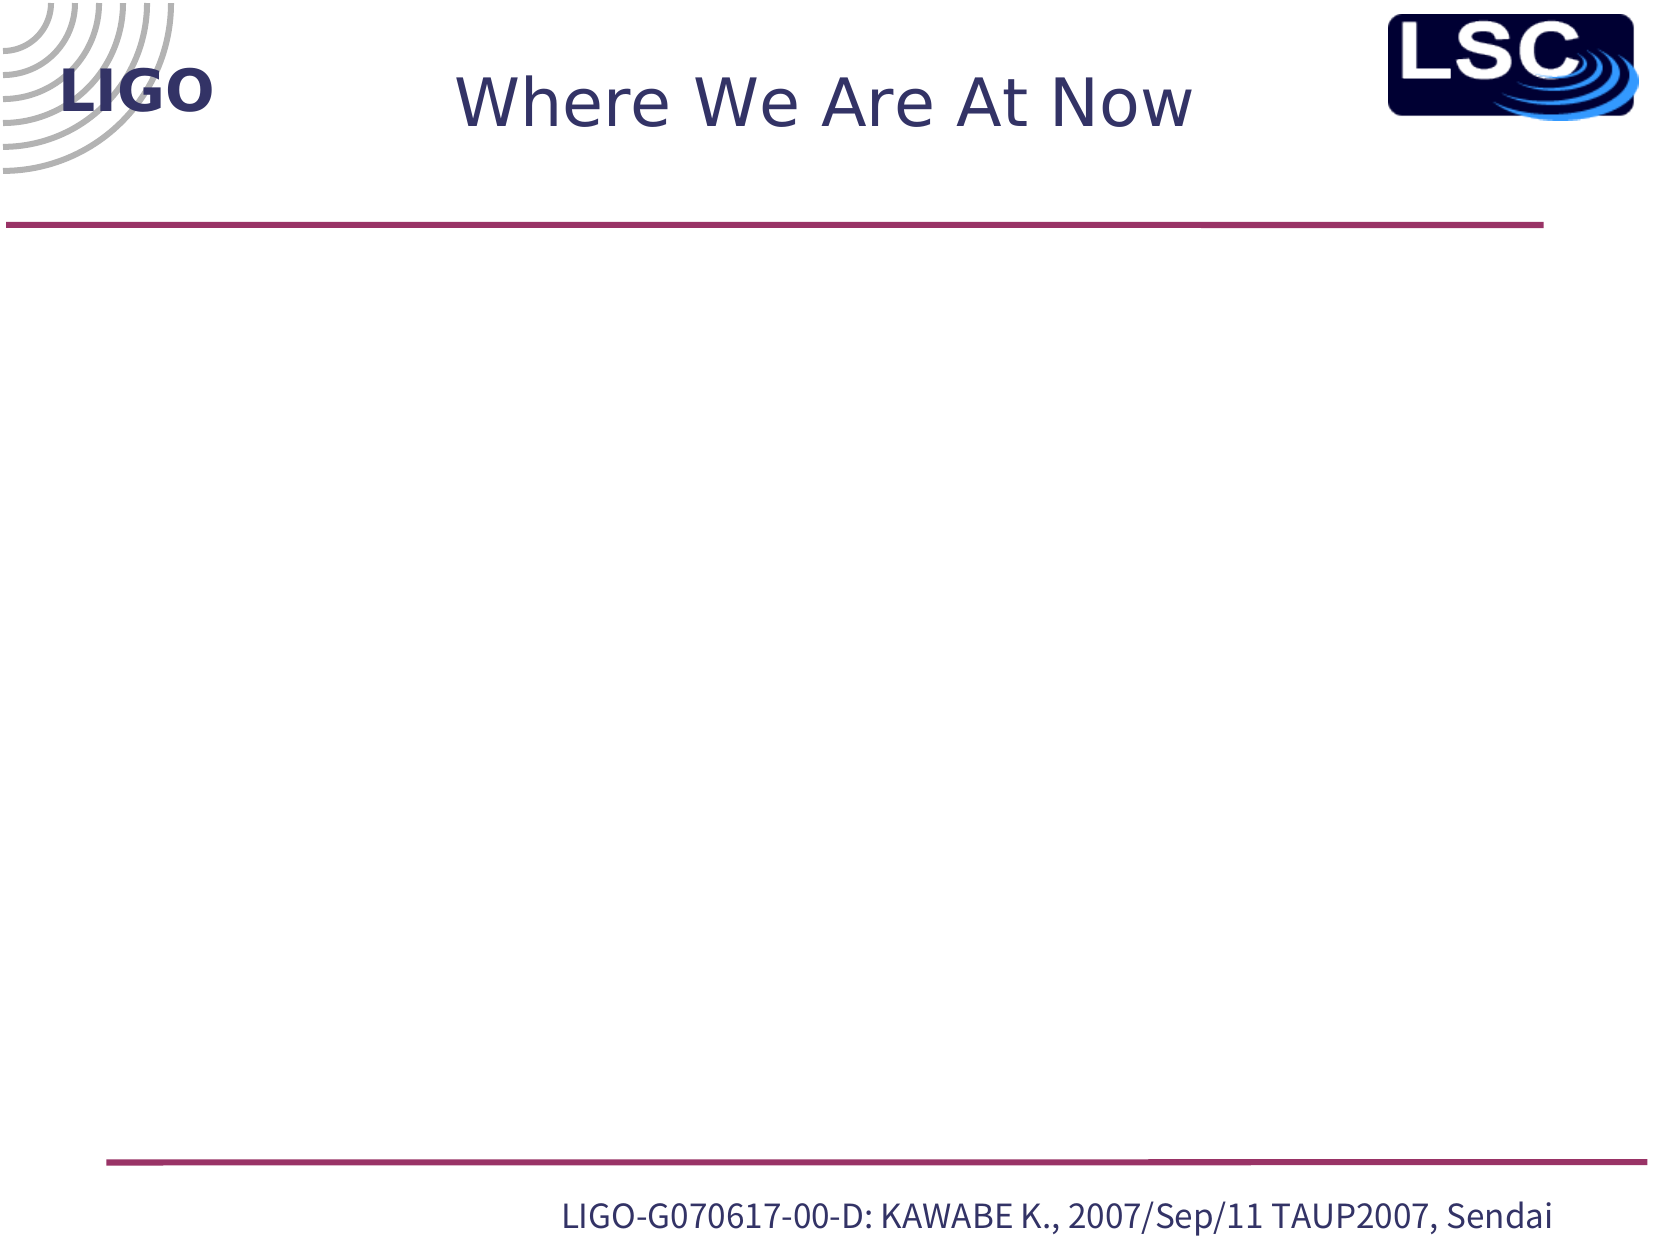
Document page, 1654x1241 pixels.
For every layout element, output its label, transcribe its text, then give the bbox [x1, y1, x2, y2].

picture [1463, 14, 1639, 121]
title Where We Are At Now [187, 0, 1463, 208]
